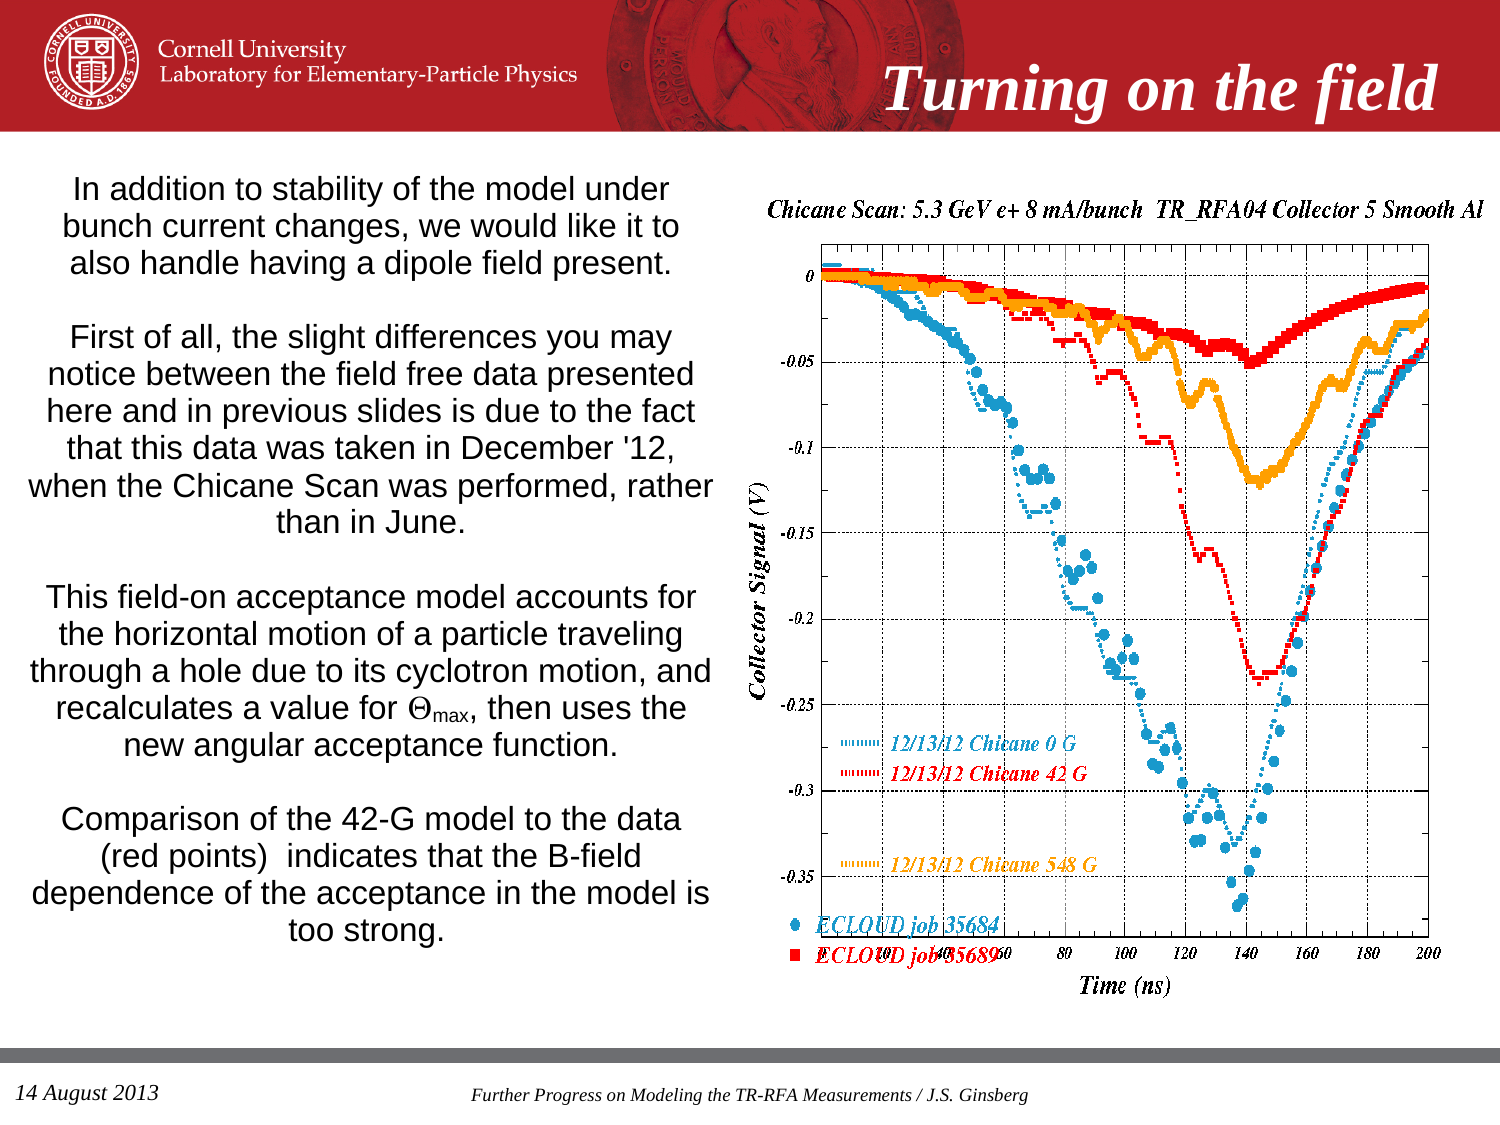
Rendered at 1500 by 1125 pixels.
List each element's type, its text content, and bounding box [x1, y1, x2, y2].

text_box In addition to stability of the model under bunch current changes, we would like it to also handle having a dipole field present. First of all, the slight differences you may notice between the field free data presented here and in previous slides is due to the fact that this data was taken in December '12, when the Chicane Scan was performed, rather than in June. This field-on acceptance model accounts for the horizontal motion of a particle traveling through a hole due to its cyclotron motion, and recalculates a value for Qmax, then uses the new angular acceptance function. Comparison of the 42-G model to the data (red points) indicates that the B-field dependence of the acceptance in the model is too strong. [12, 126, 731, 1032]
picture [0, 0, 751, 132]
picture [741, 187, 1498, 1011]
title Turning on the field [751, 0, 1500, 203]
